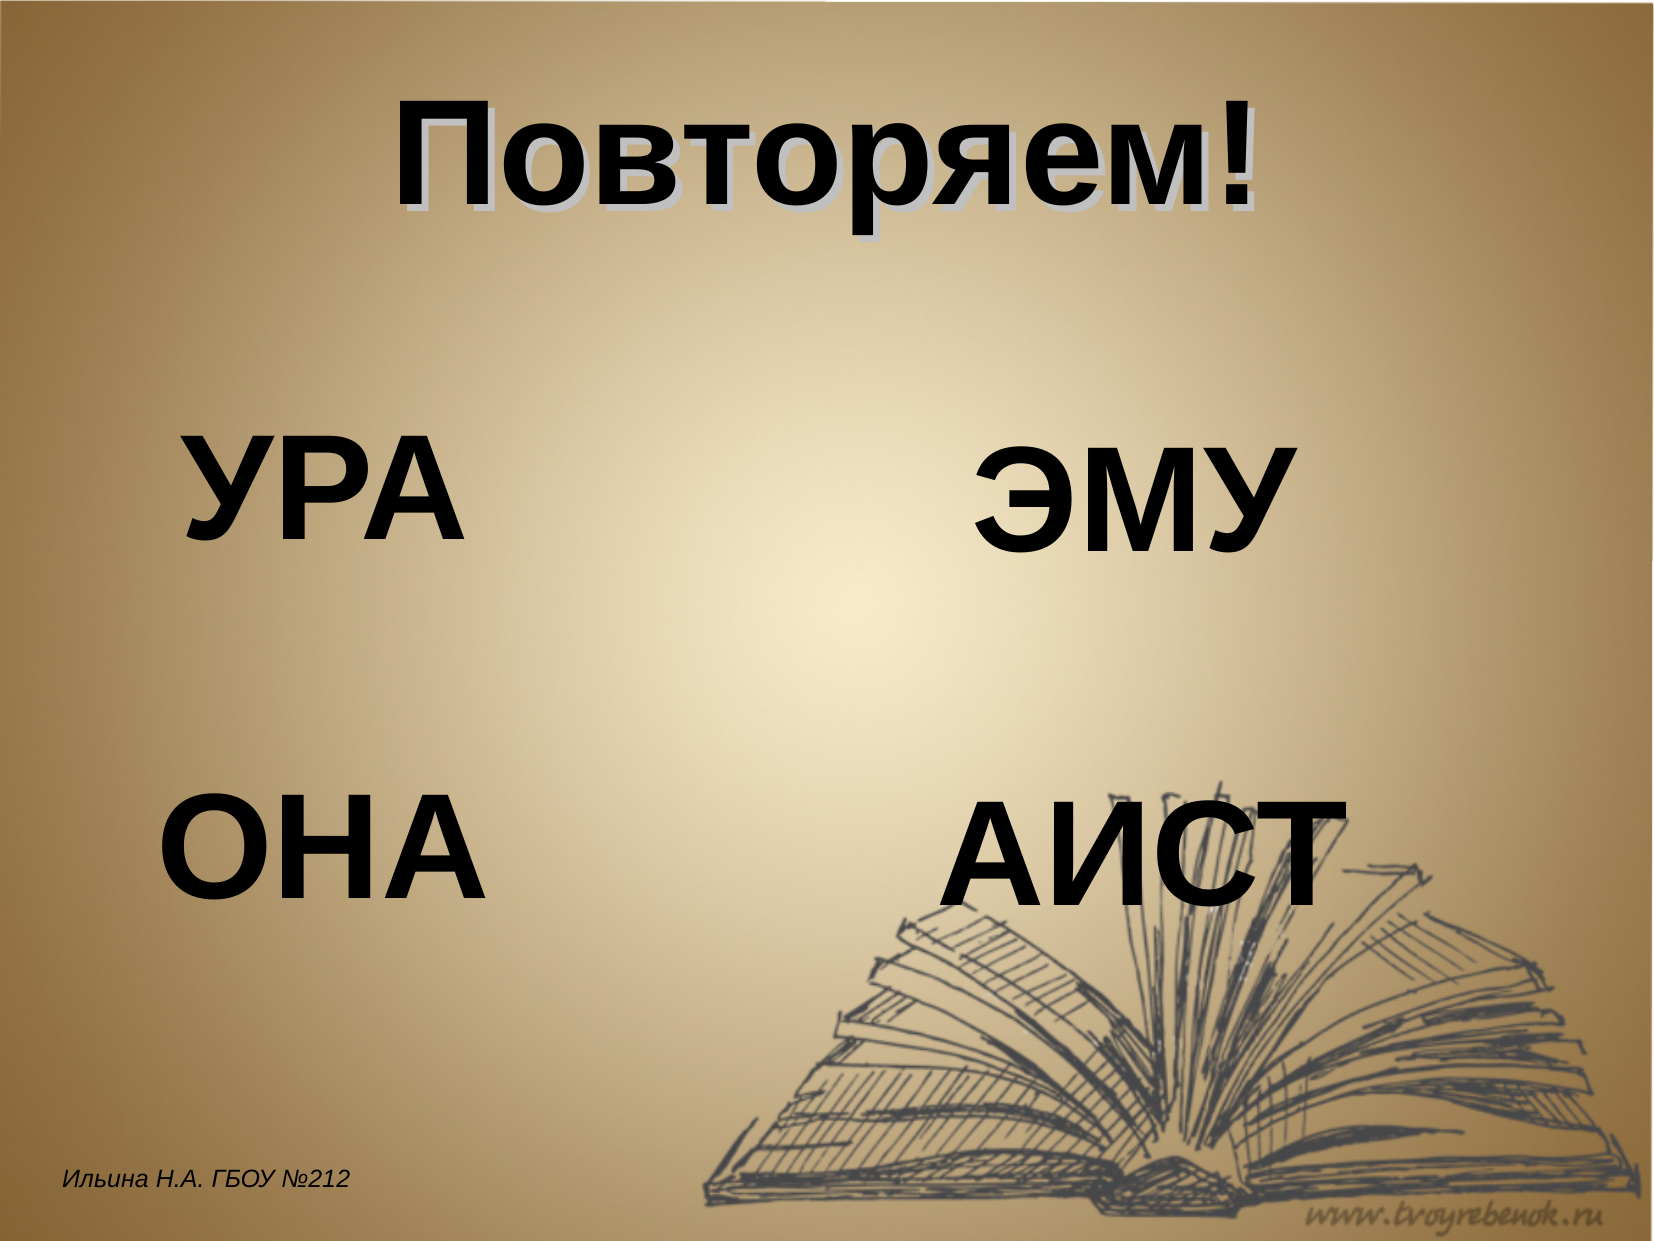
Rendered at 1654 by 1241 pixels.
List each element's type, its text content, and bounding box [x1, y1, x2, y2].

picture [0, 0, 1654, 1241]
text_box Ильина Н.А. ГБОУ №212 [47, 1157, 626, 1201]
text_box УРА [165, 396, 615, 579]
title Повторяем! [82, 49, 1571, 257]
text_box ОНА [141, 755, 591, 939]
text_box АИСТ [921, 762, 1371, 945]
text_box ЭМУ [956, 408, 1406, 591]
